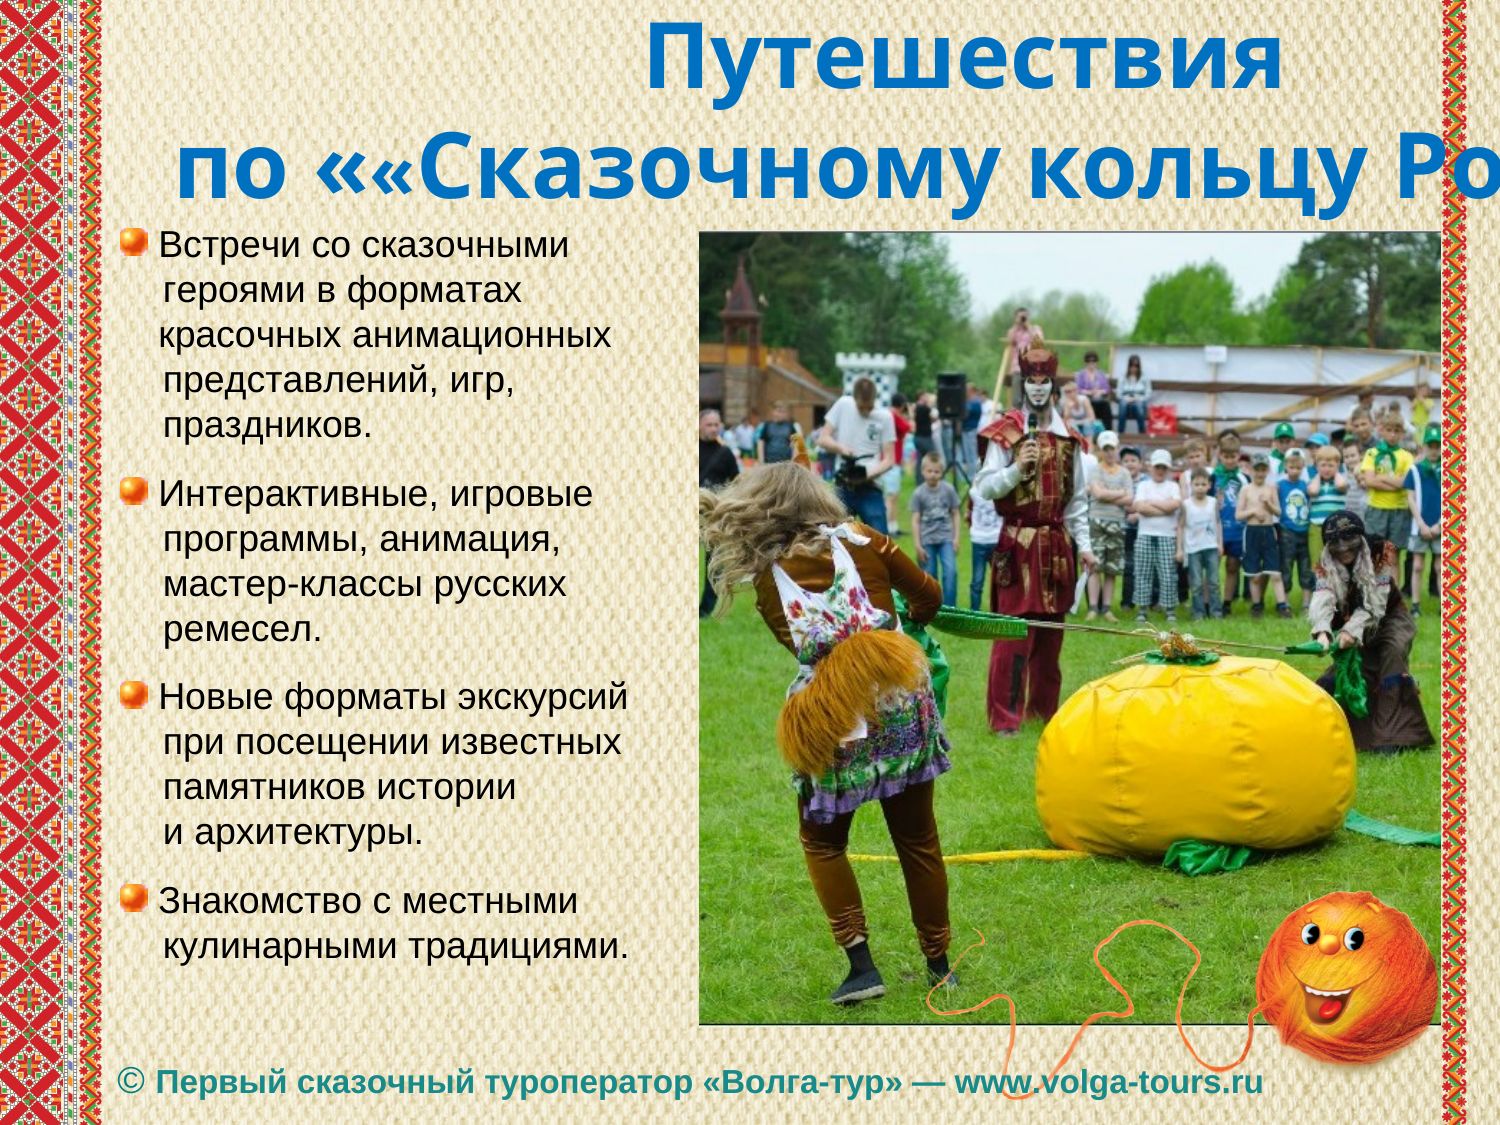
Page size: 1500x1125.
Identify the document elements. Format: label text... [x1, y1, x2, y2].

picture [549, 185, 564, 189]
text_box Путешествия по ««Сказочному кольцу России» [158, 0, 1400, 185]
picture [0, 0, 1500, 1125]
picture [1218, 185, 1236, 189]
text_box Встречи со сказочными героями в форматах красочных анимационных представлений, игр, праздников. Интерактивные, игровые программы, анимация, мастер-классы русских ремесел. Новые форматы экскурсий при посещении известных памятников истории и архитектуры. Знакомство с местными кулинарными традициями. [106, 212, 768, 974]
picture [1468, 158, 1489, 188]
text_box © Первый сказочный туроператор «Волга-тур» — www.volga-tours.ru [117, 1057, 1276, 1102]
picture [1414, 144, 1431, 163]
